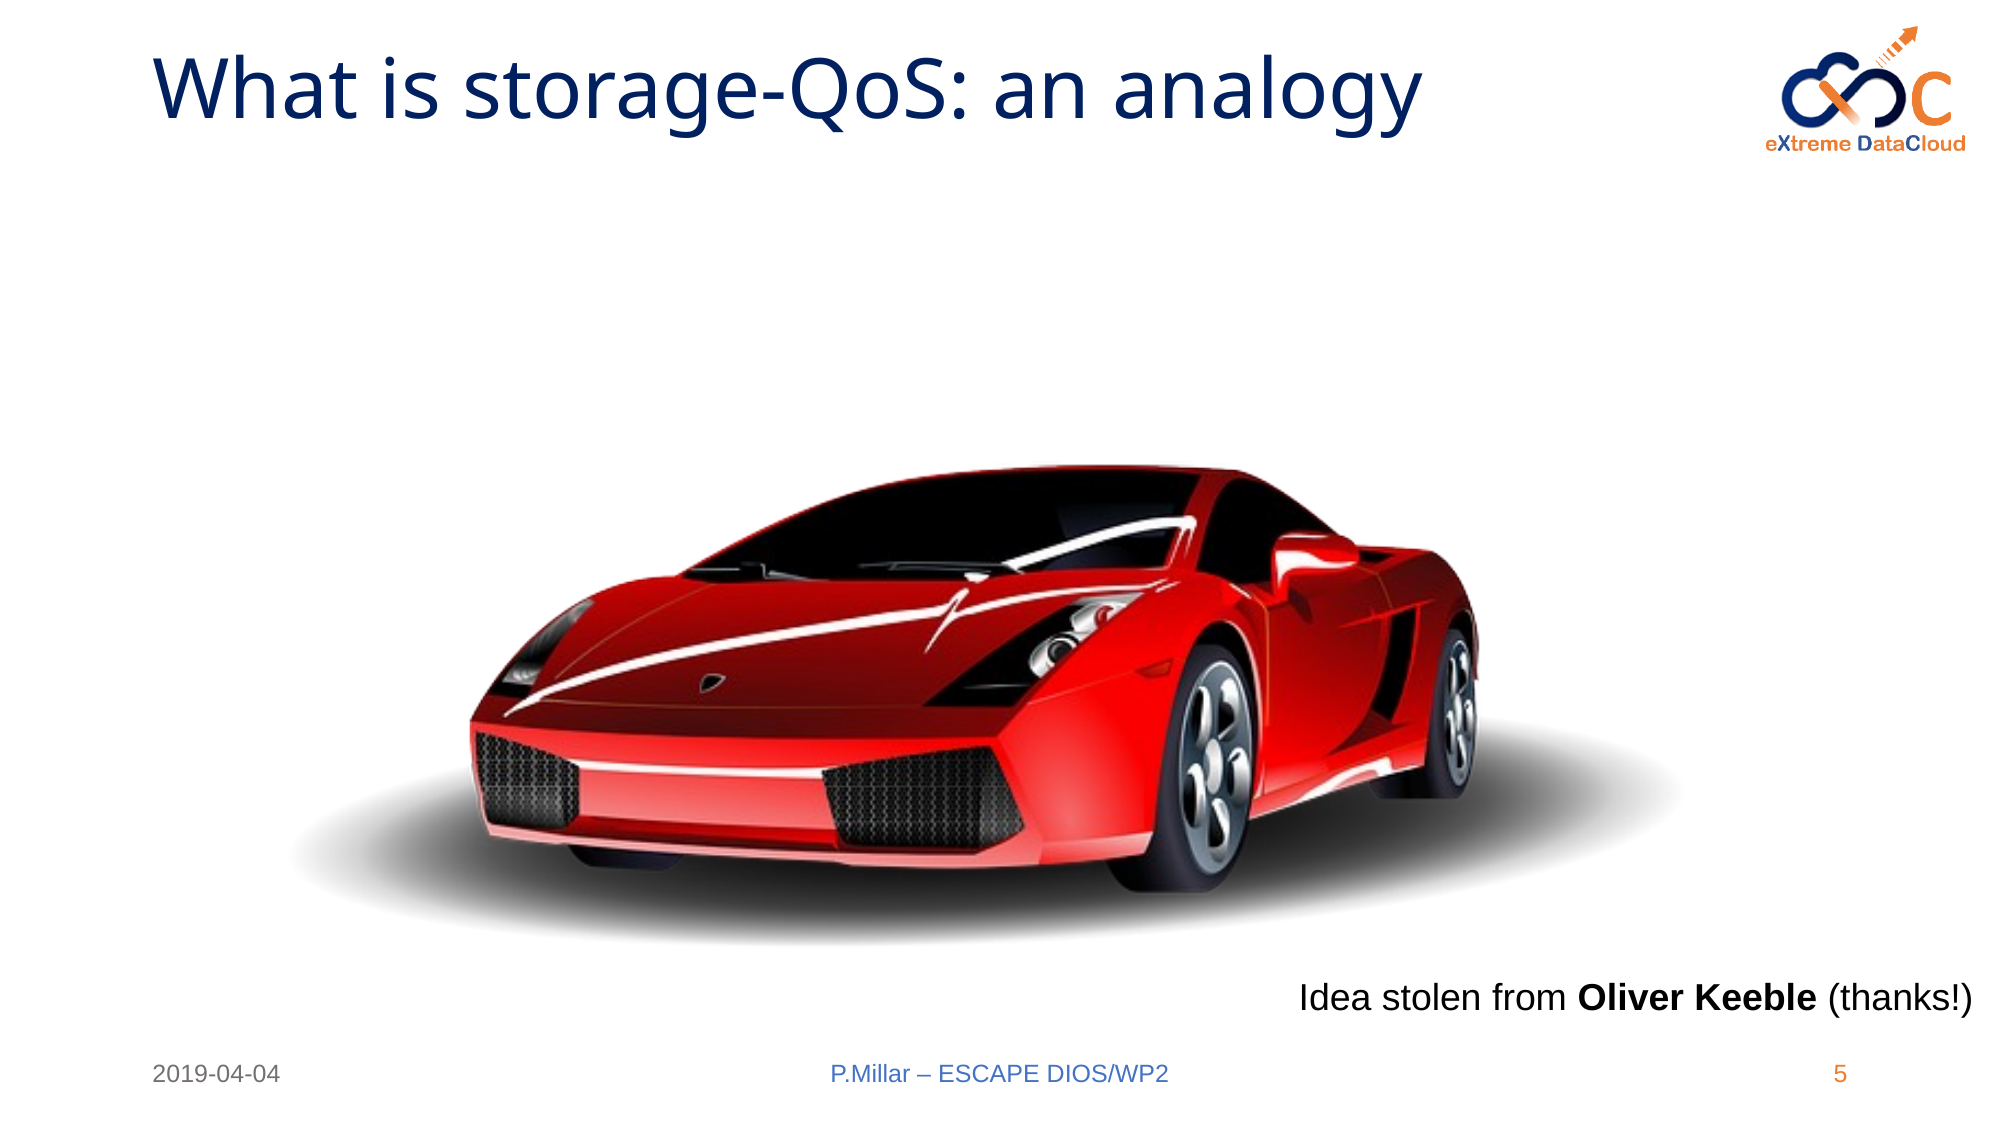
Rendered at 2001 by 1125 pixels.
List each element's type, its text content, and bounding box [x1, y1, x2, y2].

slide_number <number> [1412, 1042, 1863, 1103]
title What is storage-QoS: an analogy [137, 18, 1777, 152]
footer P.Millar – ESCAPE DIOS/WP2 [662, 1058, 1338, 1103]
picture [1740, 18, 1985, 170]
picture [286, 356, 1688, 1058]
text_box Idea stolen from Oliver Keeble (thanks!) [1688, 968, 1989, 1026]
slide_number 2019-04-04 [137, 1042, 588, 1103]
